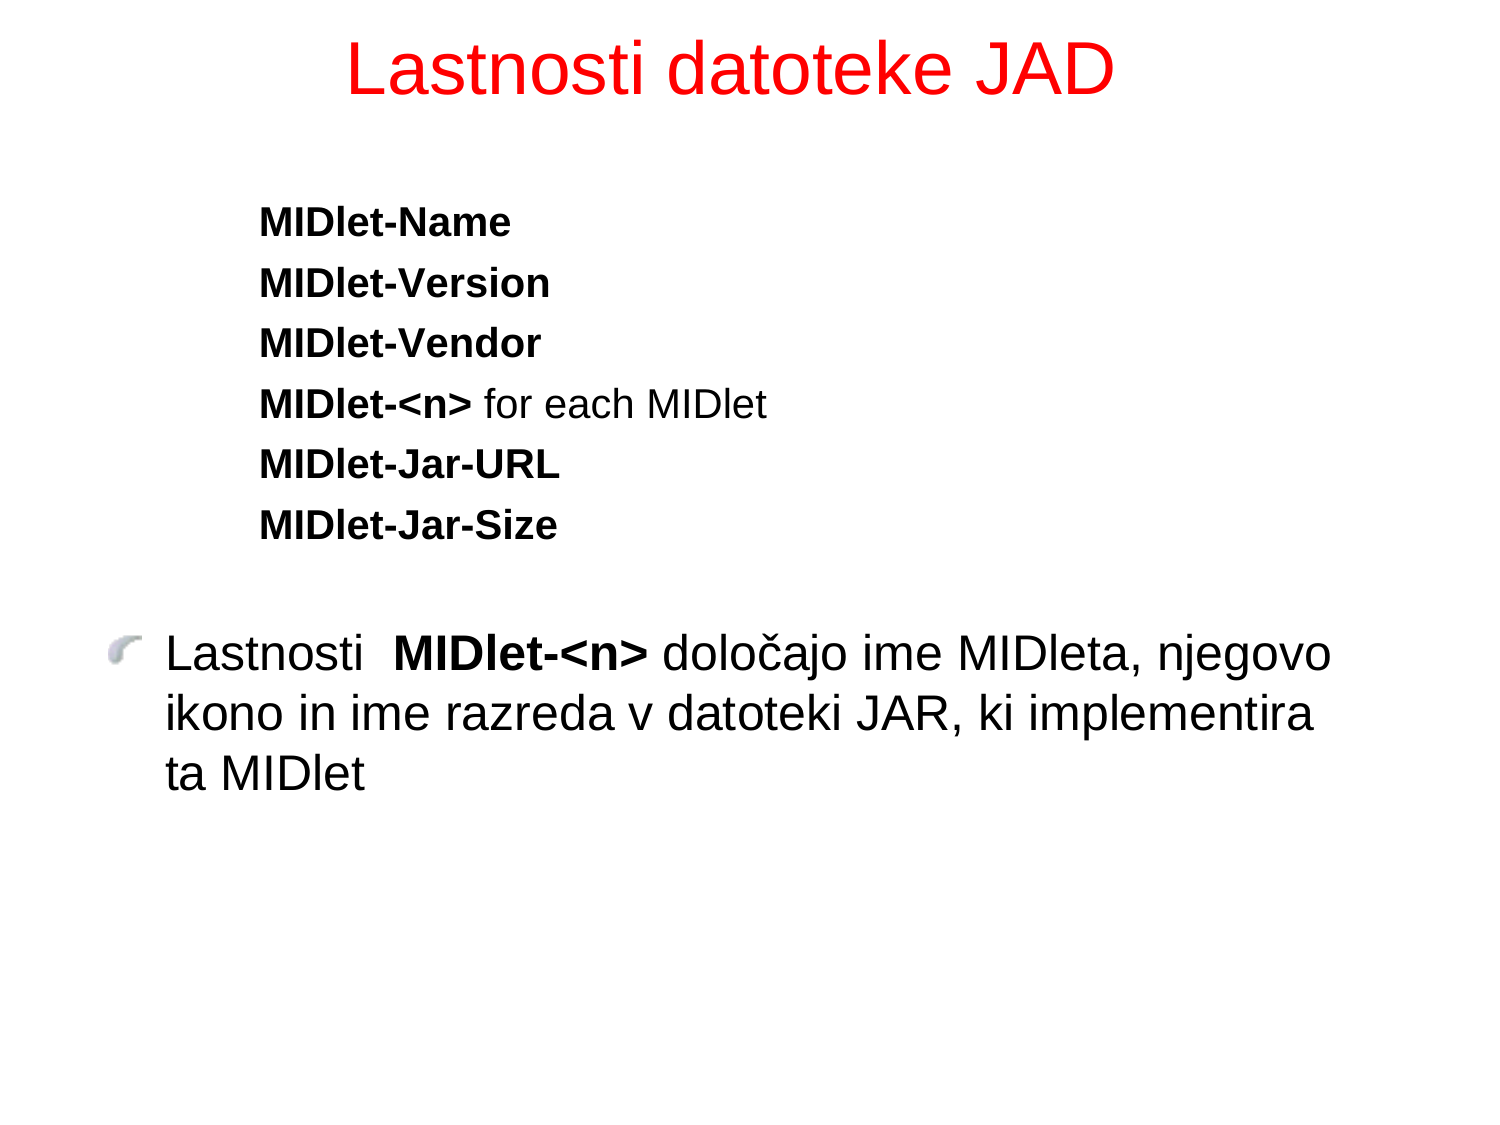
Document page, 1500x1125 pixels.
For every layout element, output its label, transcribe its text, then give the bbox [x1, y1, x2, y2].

list MIDlet-Name MIDlet-Version MIDlet-Vendor MIDlet-<n> for each MIDlet MIDlet-Jar-URL MIDlet-Jar-Size Lastnosti MIDlet-<n> določajo ime MIDleta, njegovo ikono in ime razreda v datoteki JAR, ki implementira ta MIDlet [93, 187, 1369, 863]
title Lastnosti datoteke JAD [93, 0, 1369, 118]
